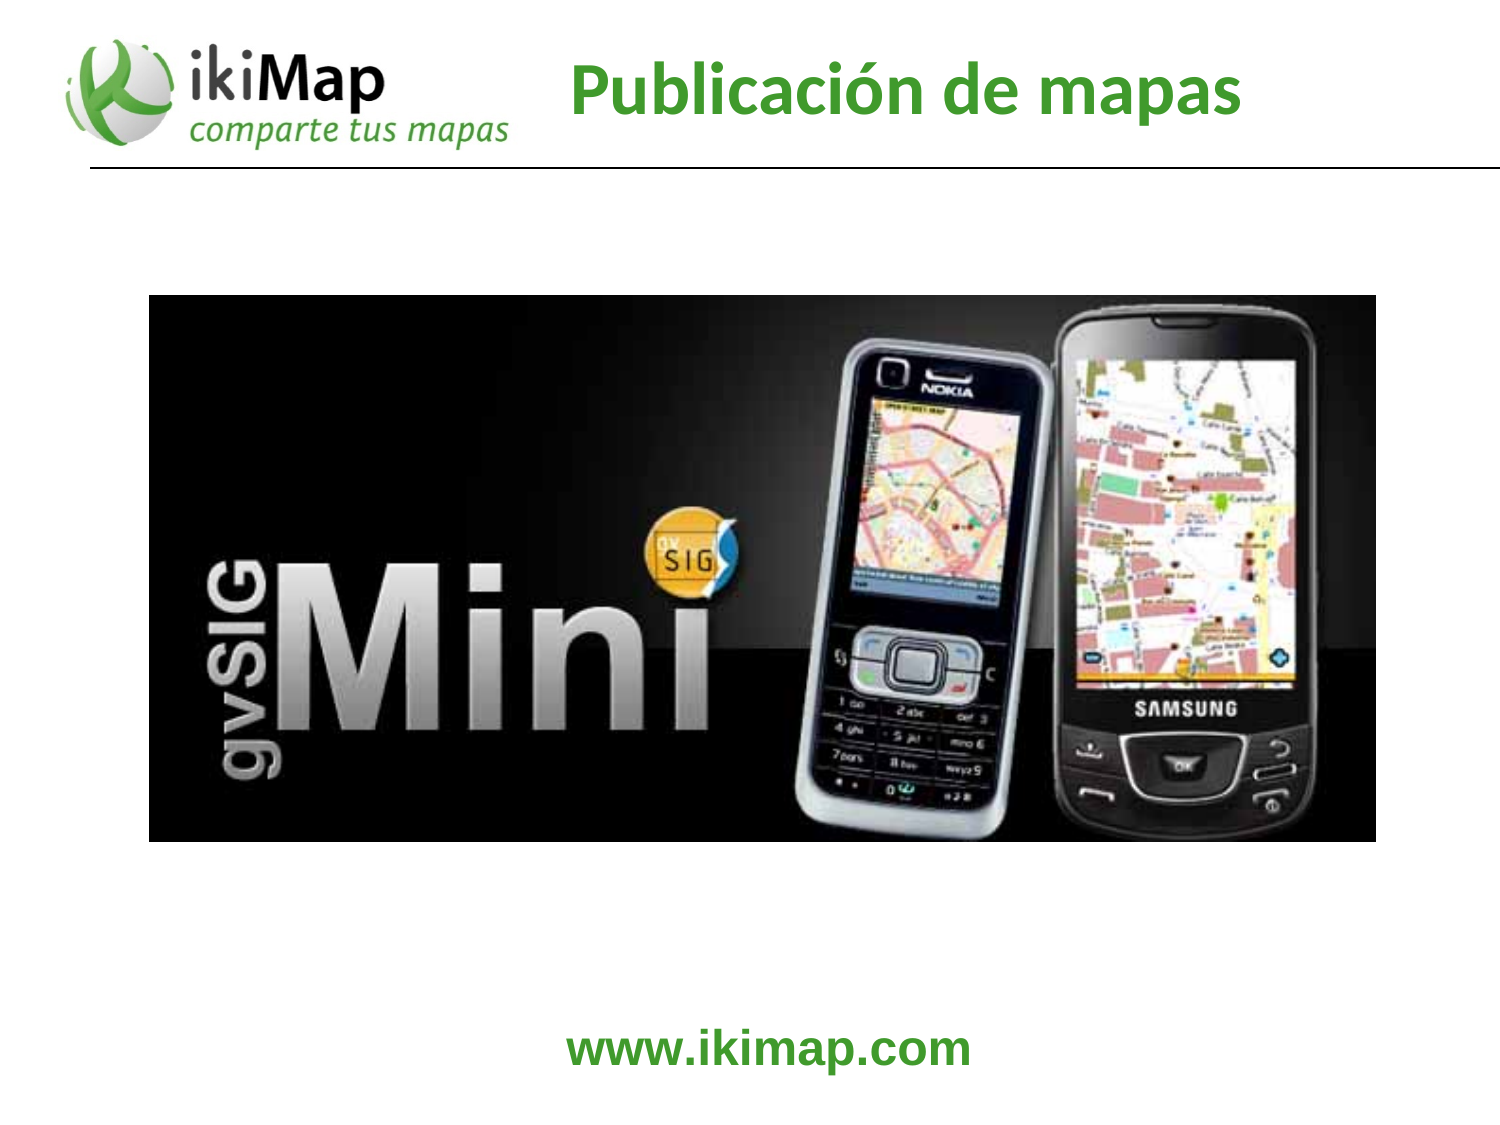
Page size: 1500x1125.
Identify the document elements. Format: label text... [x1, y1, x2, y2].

picture [58, 35, 526, 152]
text_box www.ikimap.com [551, 1007, 988, 1084]
text_box Publicación de mapas [553, 49, 1500, 173]
picture [149, 295, 1376, 842]
